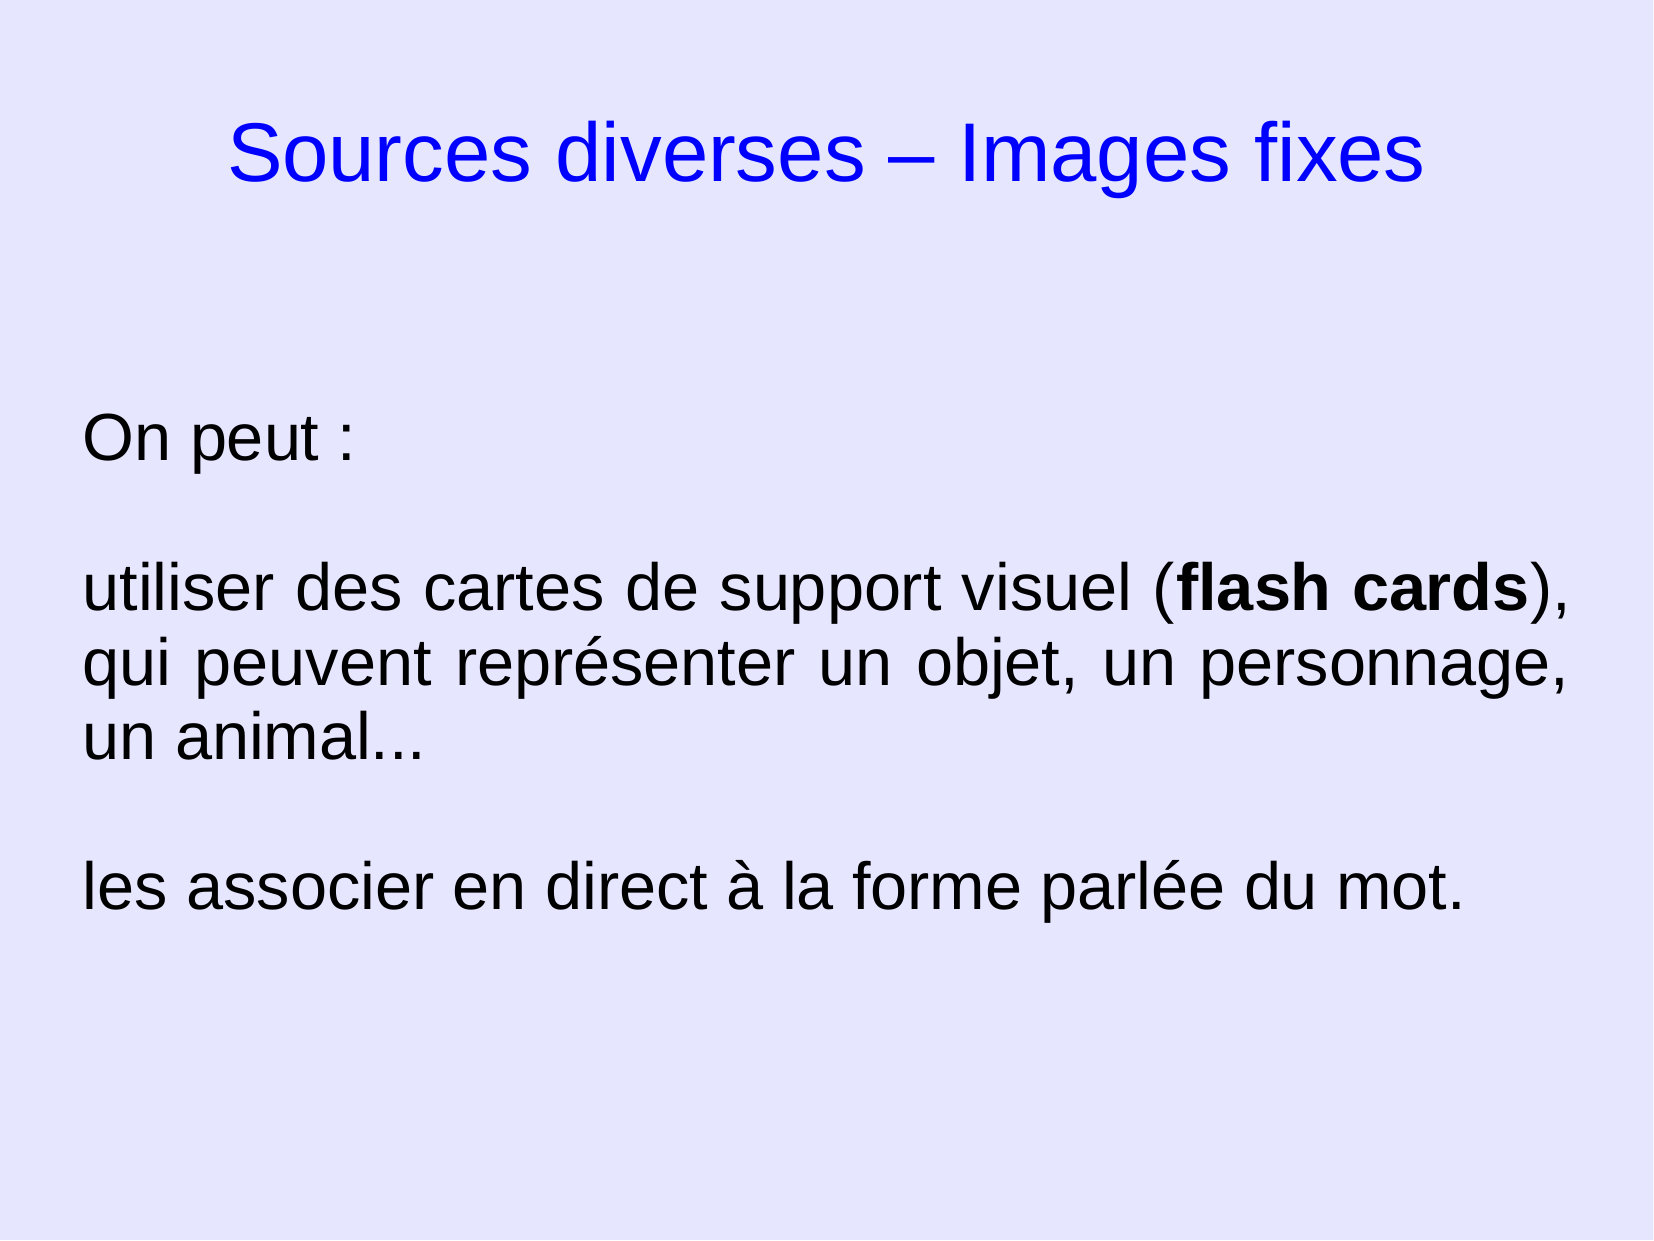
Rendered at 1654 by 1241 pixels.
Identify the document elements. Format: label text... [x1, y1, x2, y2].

subtitle On peut : utiliser des cartes de support visuel (flash cards), qui peuvent représenter un objet, un personnage, un animal... les associer en direct à la forme parlée du mot. [82, 297, 1571, 1102]
title Sources diverses – Images fixes [82, 56, 1571, 250]
